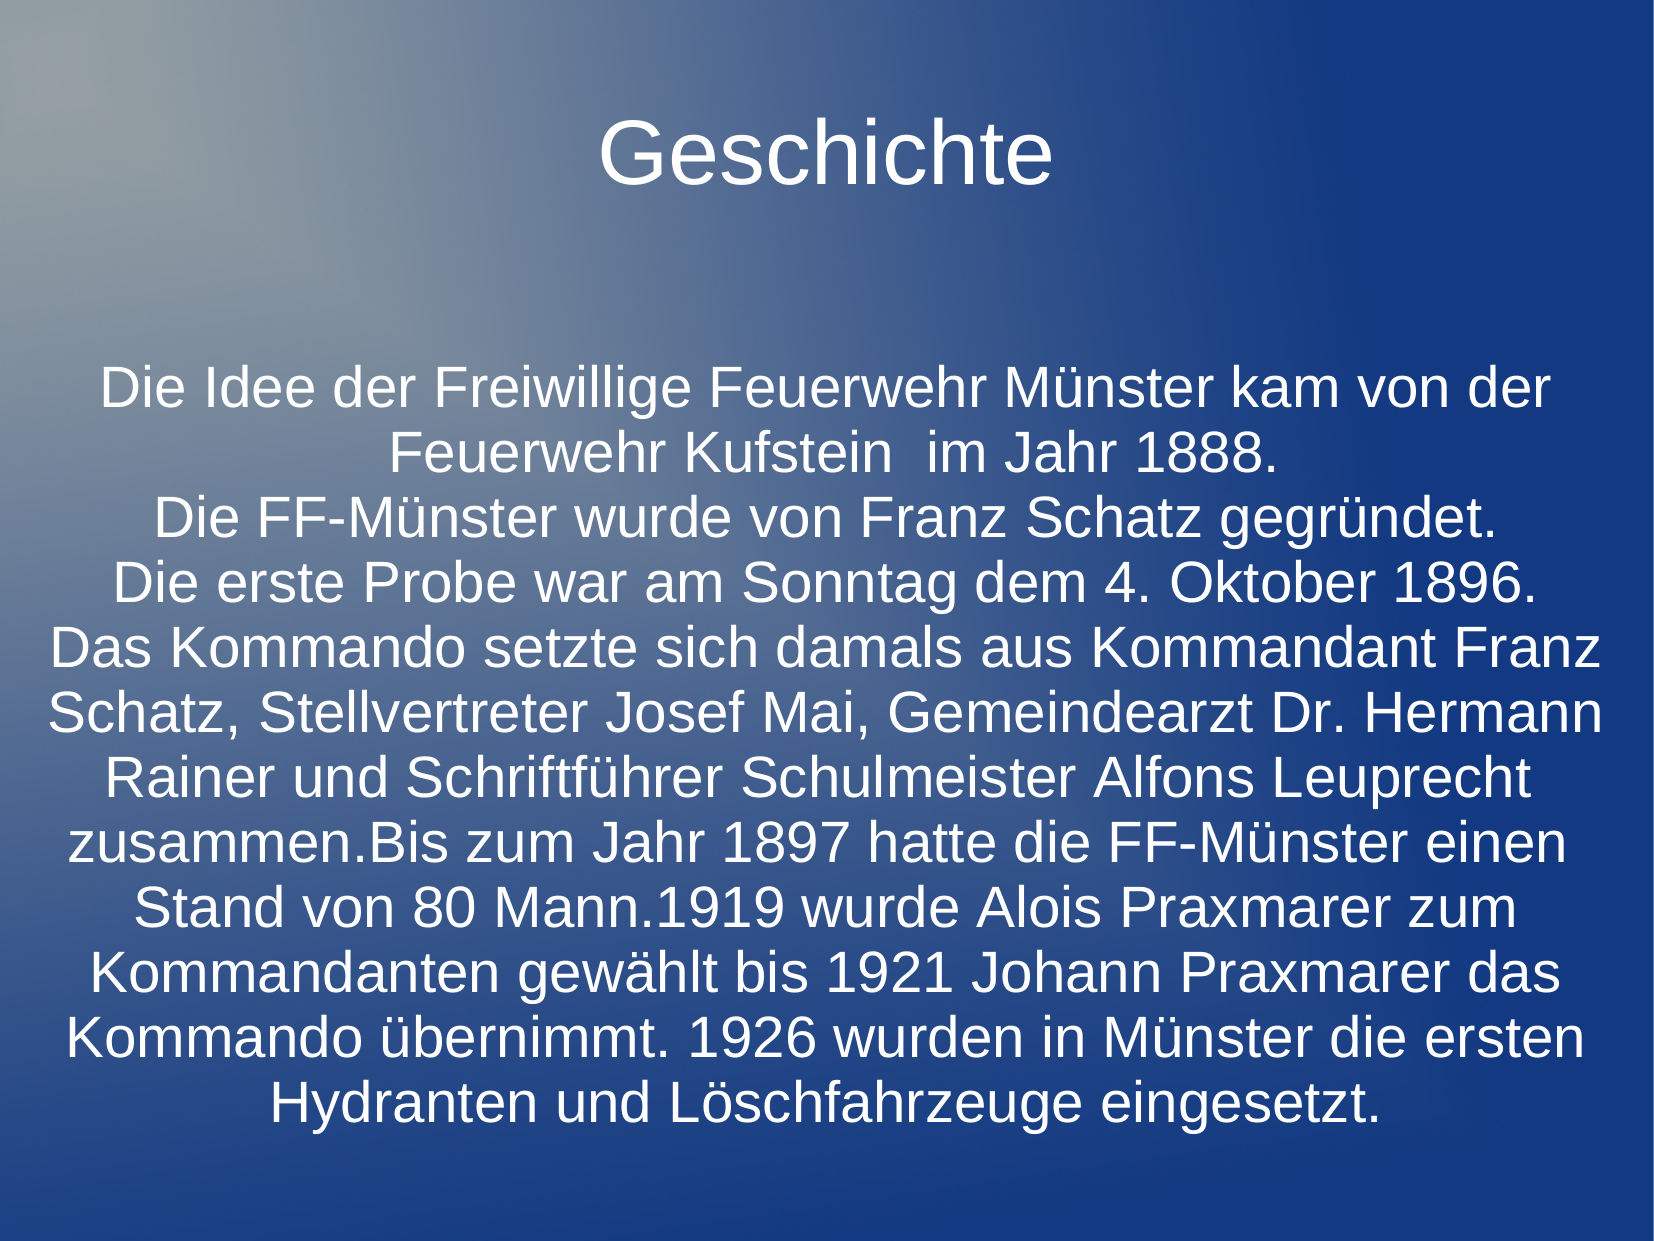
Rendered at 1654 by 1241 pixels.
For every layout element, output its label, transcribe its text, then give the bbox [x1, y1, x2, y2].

title Geschichte [82, 49, 1571, 257]
subtitle Die Idee der Freiwillige Feuerwehr Münster kam von der Feuerwehr Kufstein im Jahr 1888. Die FF-Münster wurde von Franz Schatz gegründet. Die erste Probe war am Sonntag dem 4. Oktober 1896. Das Kommando setzte sich damals aus Kommandant Franz Schatz, Stellvertreter Josef Mai, Gemeindearzt Dr. Hermann Rainer und Schriftführer Schulmeister Alfons Leuprecht zusammen.Bis zum Jahr 1897 hatte die FF-Münster einen Stand von 80 Mann.1919 wurde Alois Praxmarer zum Kommandanten gewählt bis 1921 Johann Praxmarer das Kommando übernimmt. 1926 wurden in Münster die ersten Hydranten und Löschfahrzeuge eingesetzt. [29, 265, 1625, 1225]
picture [0, 0, 1654, 1241]
